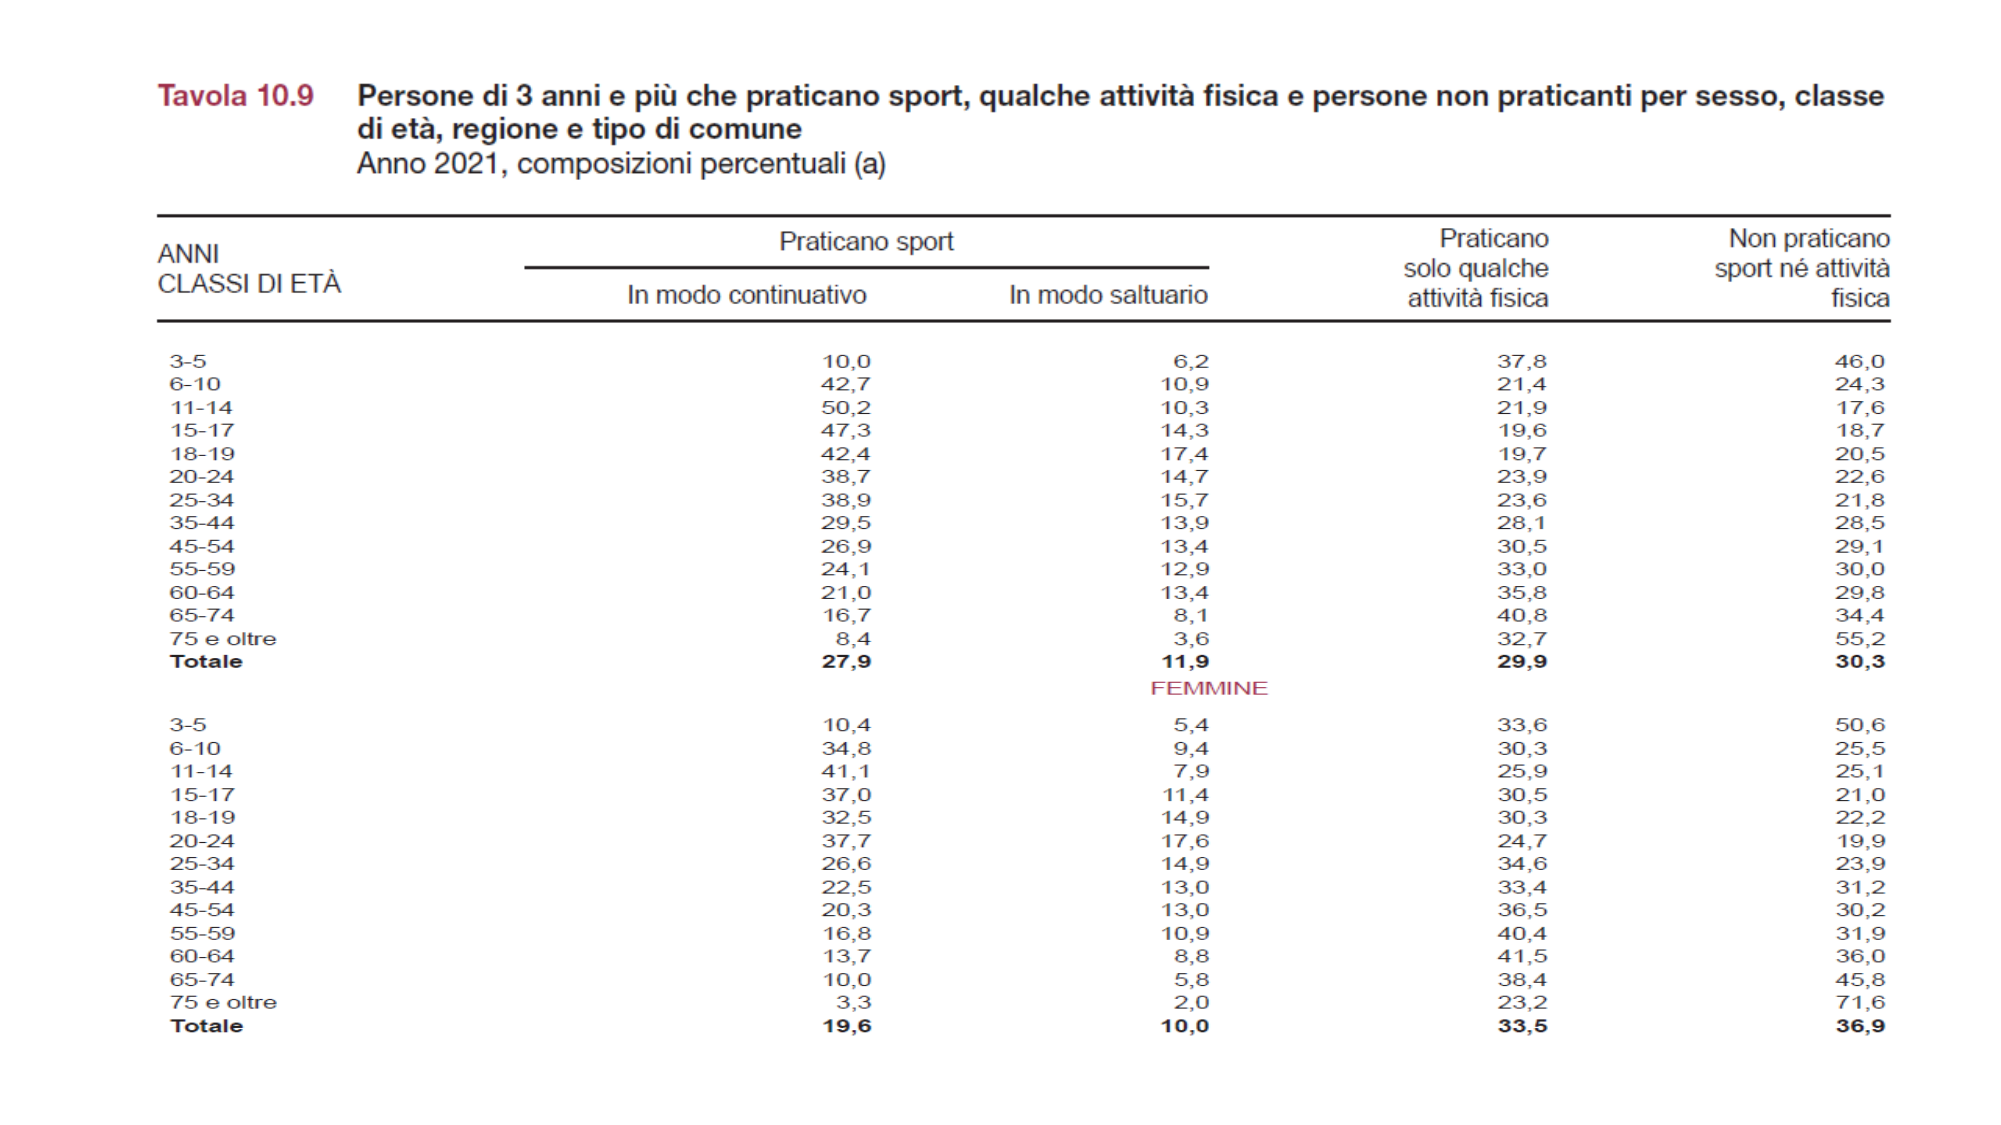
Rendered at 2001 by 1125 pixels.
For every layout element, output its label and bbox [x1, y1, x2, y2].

picture [137, 59, 1935, 1042]
